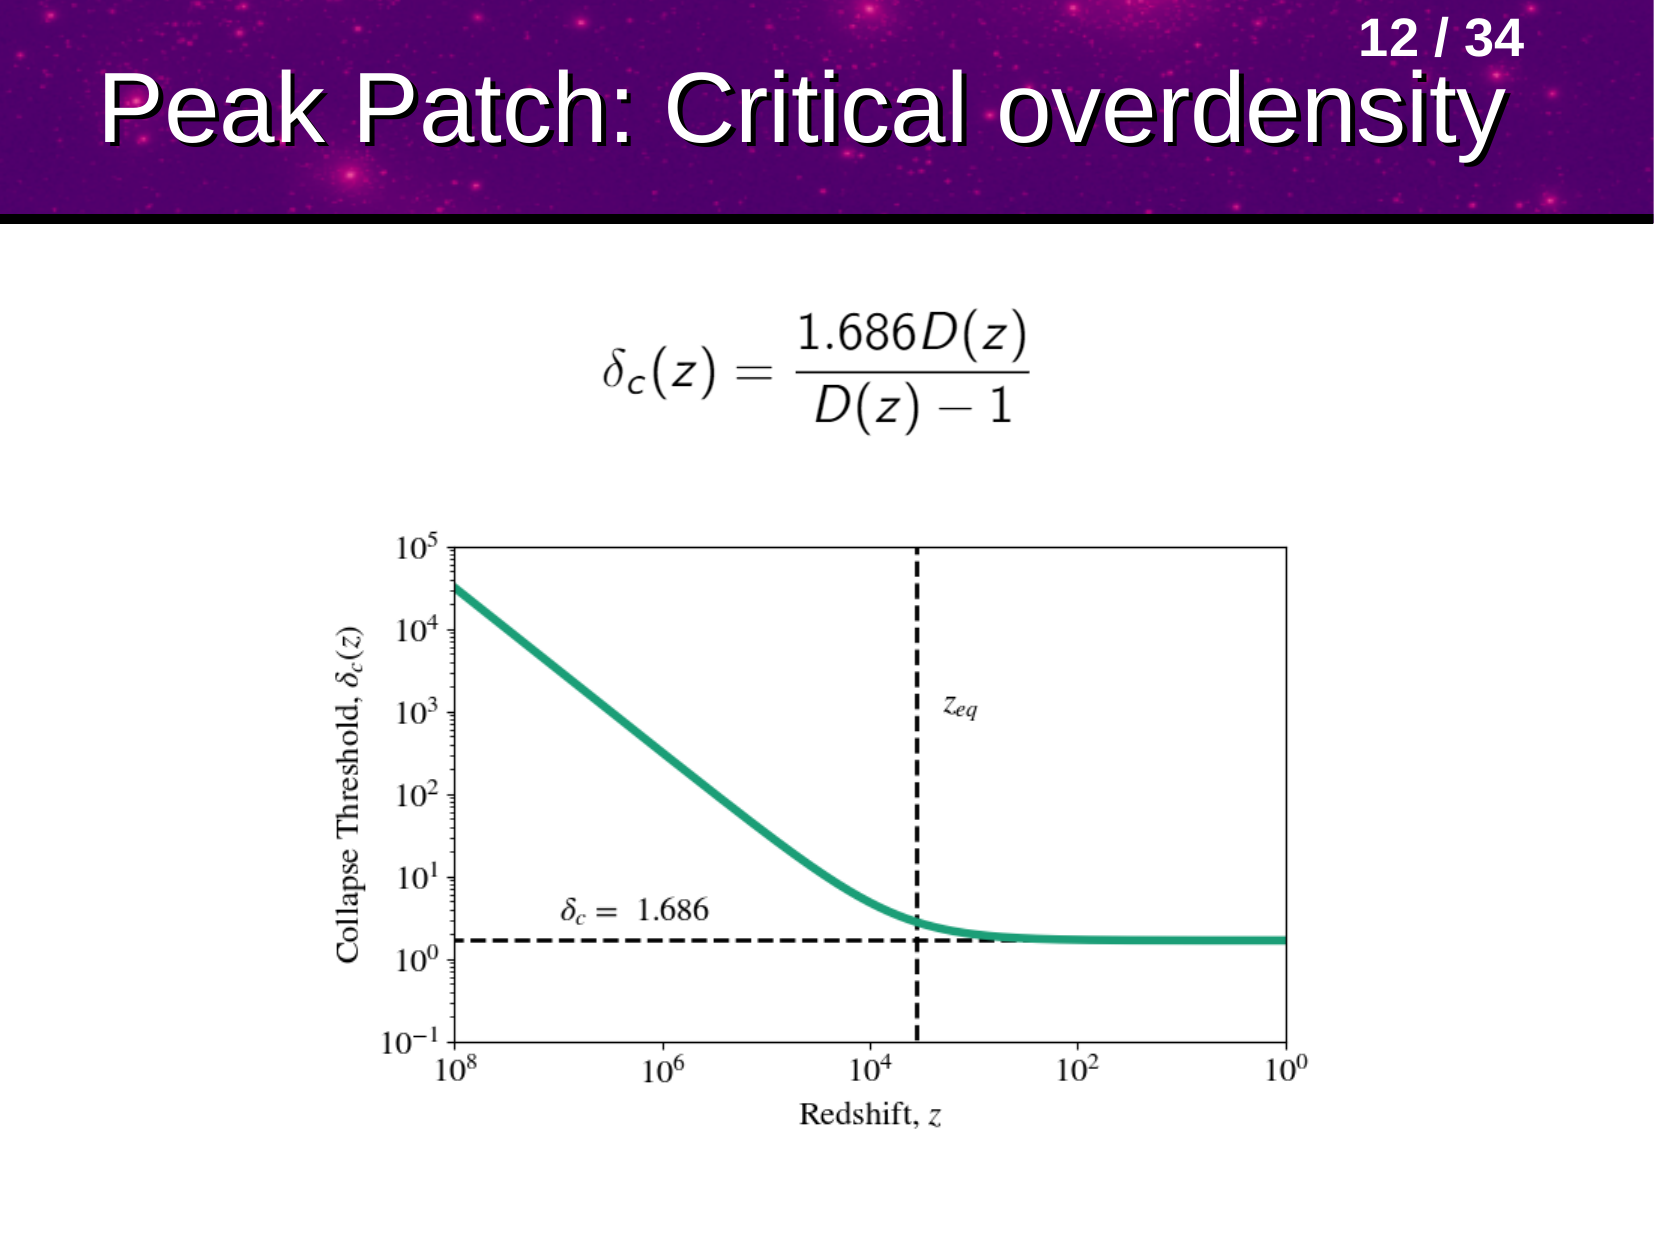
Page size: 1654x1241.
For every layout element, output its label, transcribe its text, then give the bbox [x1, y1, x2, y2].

picture [295, 496, 1346, 1172]
picture [0, 0, 1345, 214]
text_box Peak Patch: Critical overdensity [82, 44, 1654, 283]
text_box <number> / 34 [1345, 0, 1654, 77]
picture [590, 289, 1063, 449]
